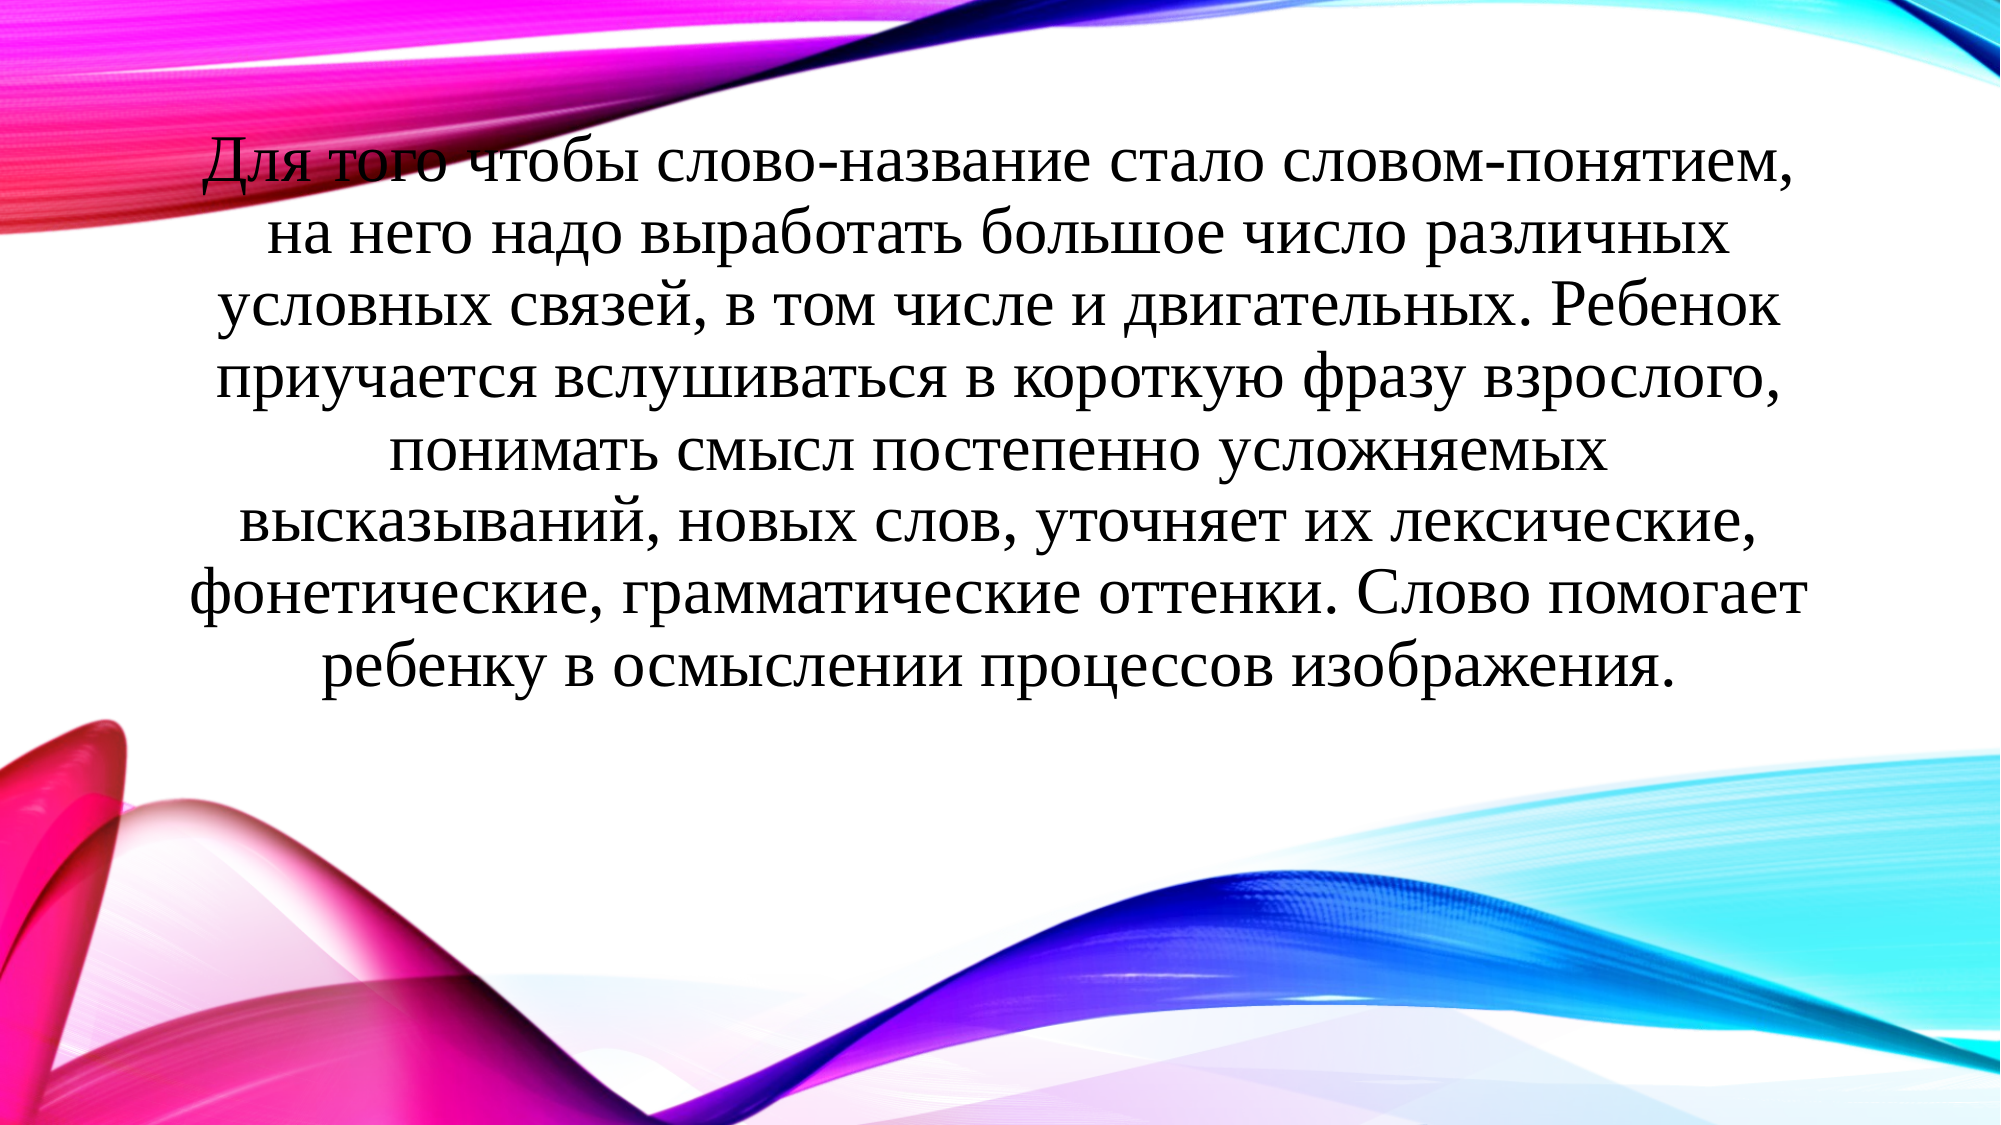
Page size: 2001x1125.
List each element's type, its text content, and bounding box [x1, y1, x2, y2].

picture [0, 717, 2000, 1125]
text_box Для того чтобы слово-название стало словом-понятием, на него надо выработать большое число различных условных связей, в том числе и двигательных. Ребенок приучается вслушиваться в короткую фразу взрослого, понимать смысл постепенно усложняемых высказываний, новых слов, уточняет их лексические, фонетические, грамматические оттенки. Слово помогает ребенку в осмыслении процессов изображения. [168, 116, 1833, 763]
picture [0, 0, 2000, 237]
